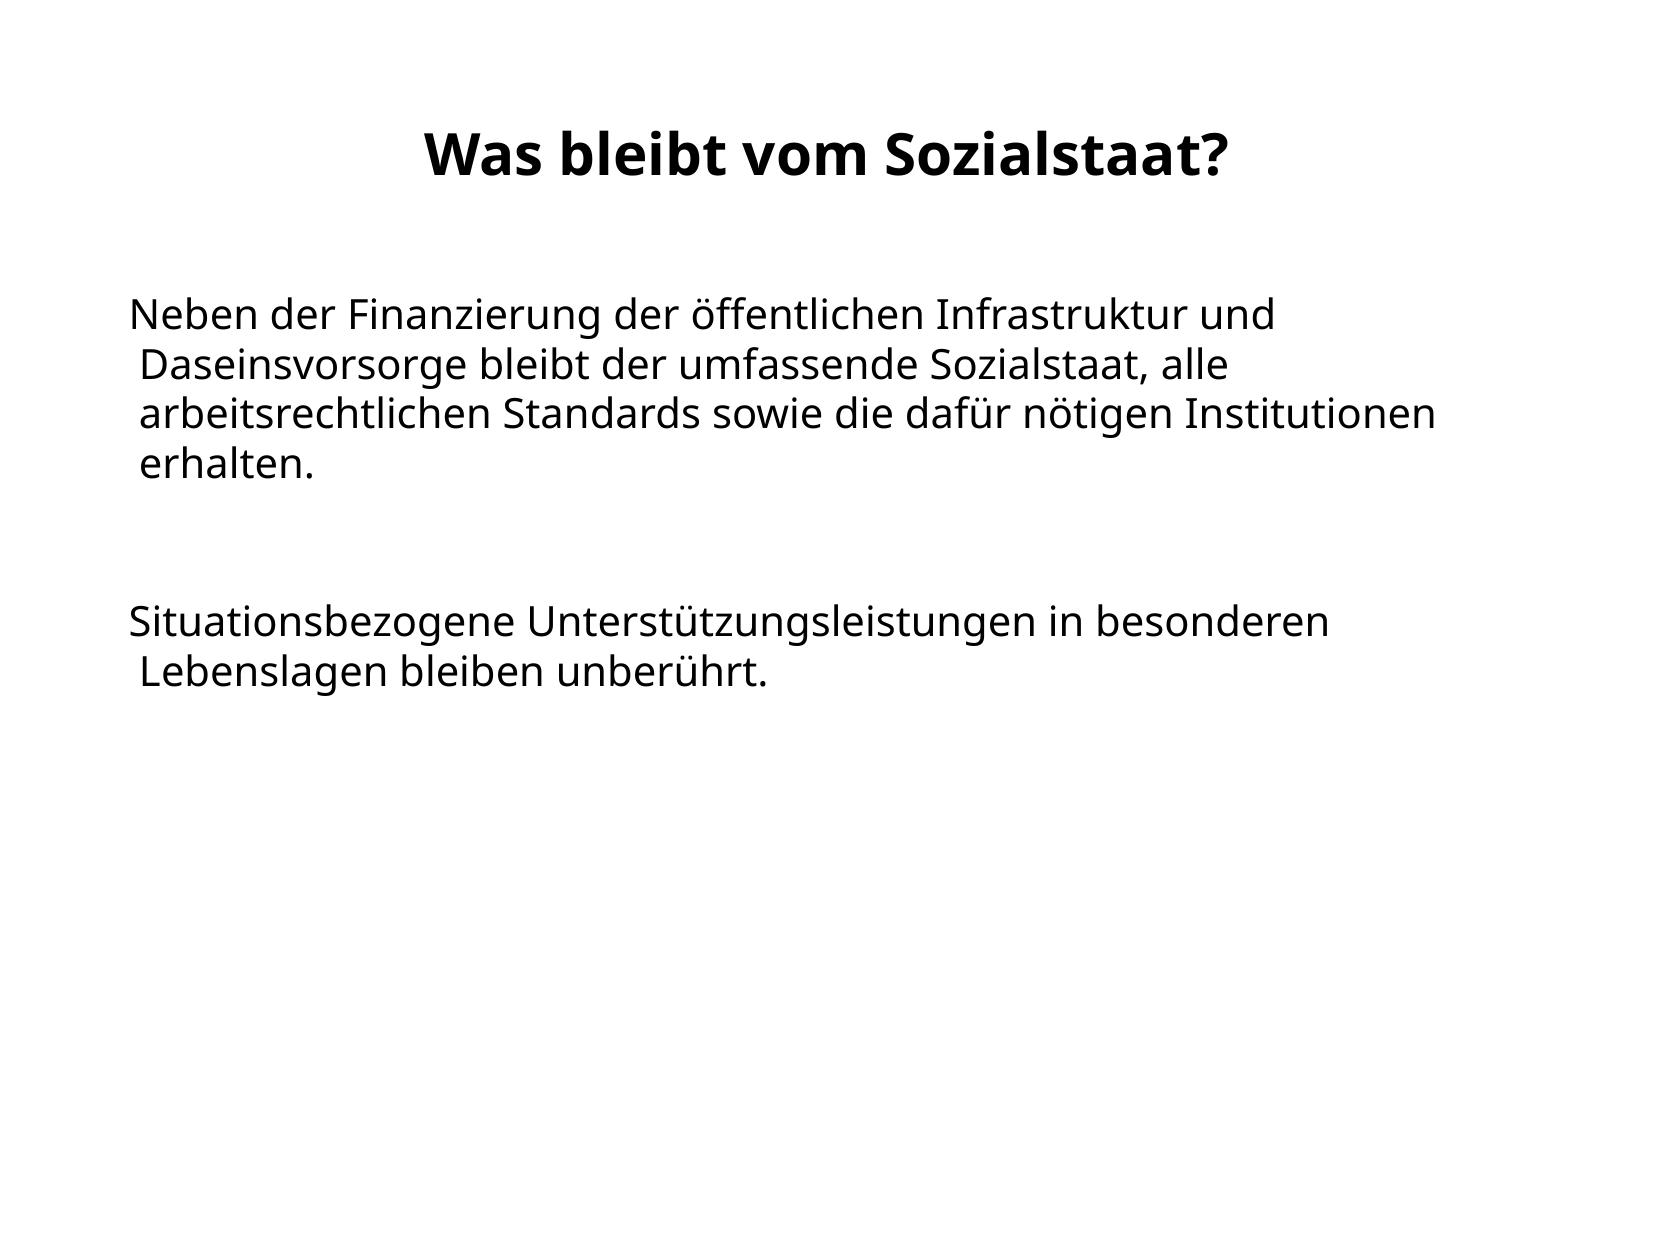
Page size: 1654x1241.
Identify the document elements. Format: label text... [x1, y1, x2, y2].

title Was bleibt vom Sozialstaat? [82, 49, 1571, 257]
list Neben der Finanzierung der öffentlichen Infrastruktur und Daseinsvorsorge bleibt der umfassende Sozialstaat, alle arbeitsrechtlichen Standards sowie die dafür nötigen Institutionen erhalten. Situationsbezogene Unterstützungsleistungen in besonderen Lebenslagen bleiben unberührt. [82, 290, 1571, 1010]
